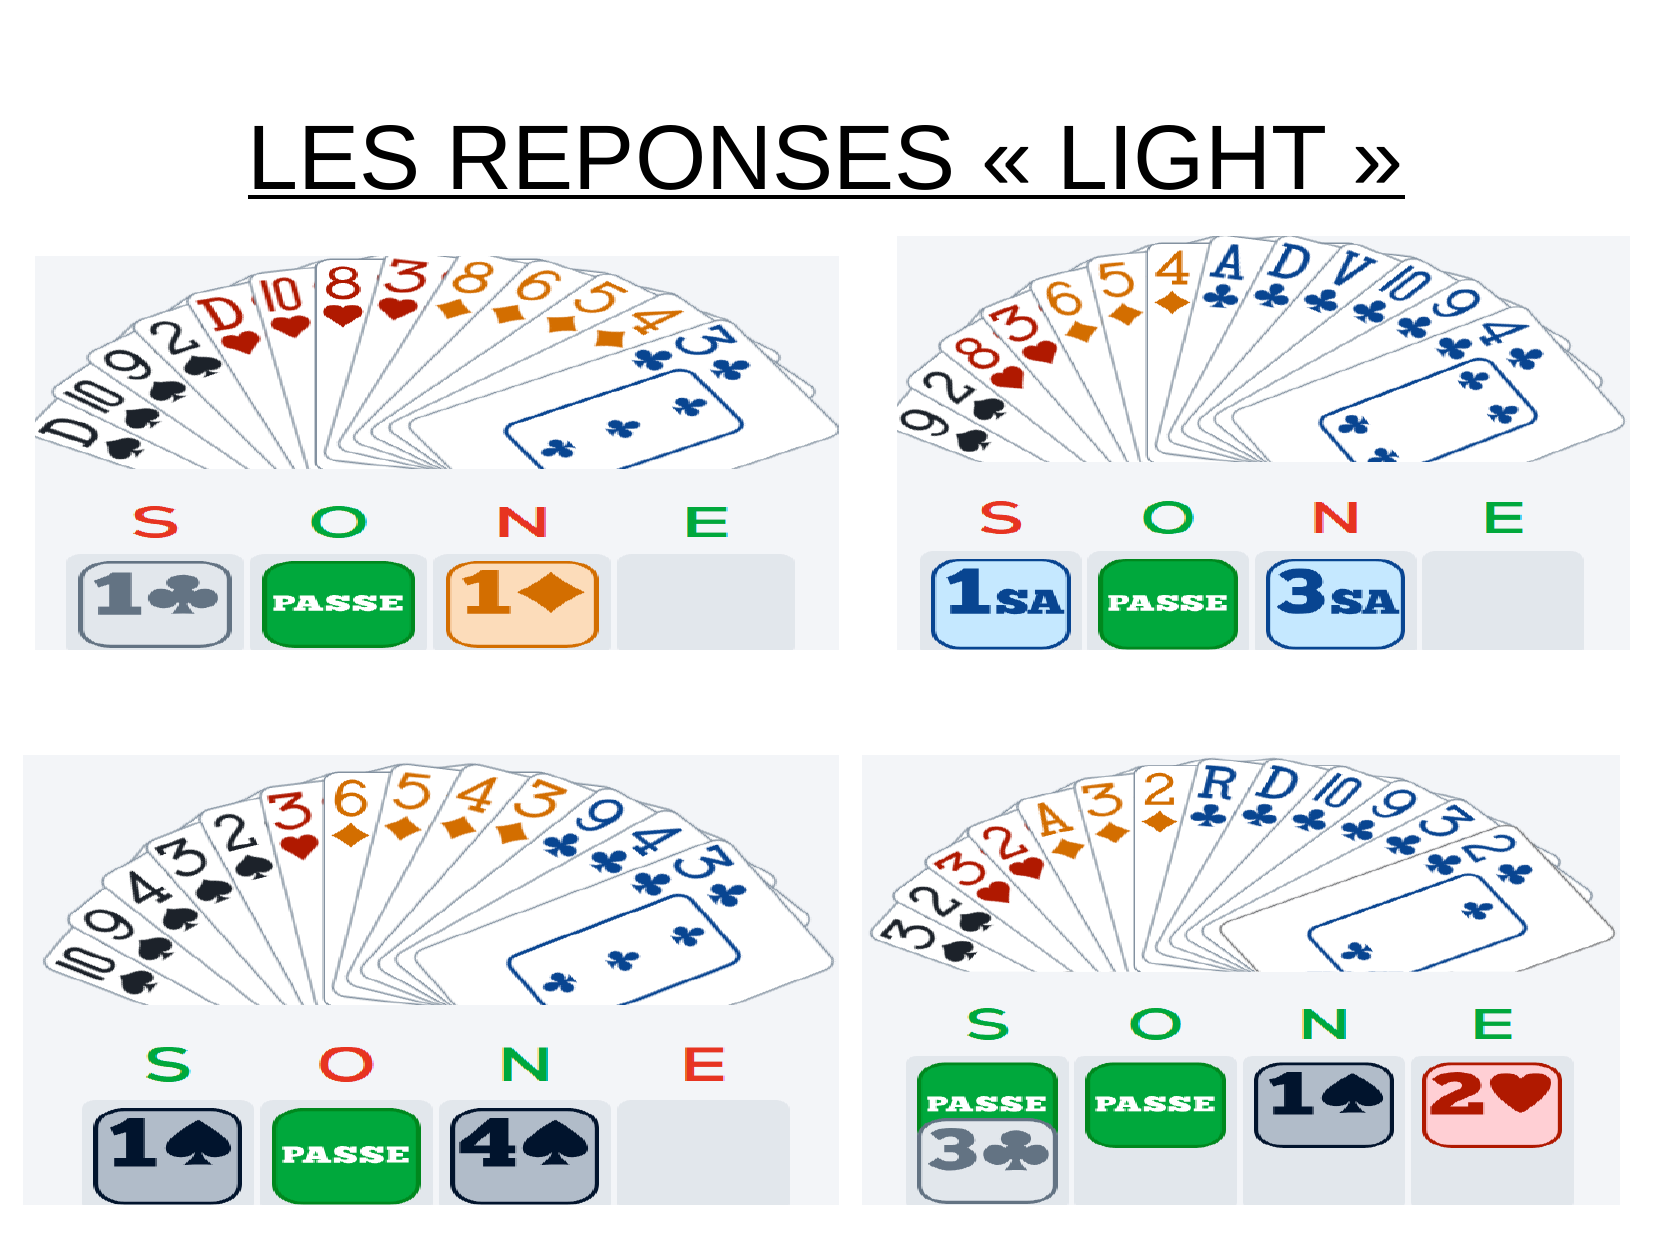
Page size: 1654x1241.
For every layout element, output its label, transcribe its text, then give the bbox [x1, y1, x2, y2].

picture [897, 236, 1630, 650]
picture [862, 755, 1620, 1205]
picture [23, 755, 839, 1205]
title LES REPONSES « LIGHT » [82, 49, 1571, 257]
picture [35, 256, 839, 650]
